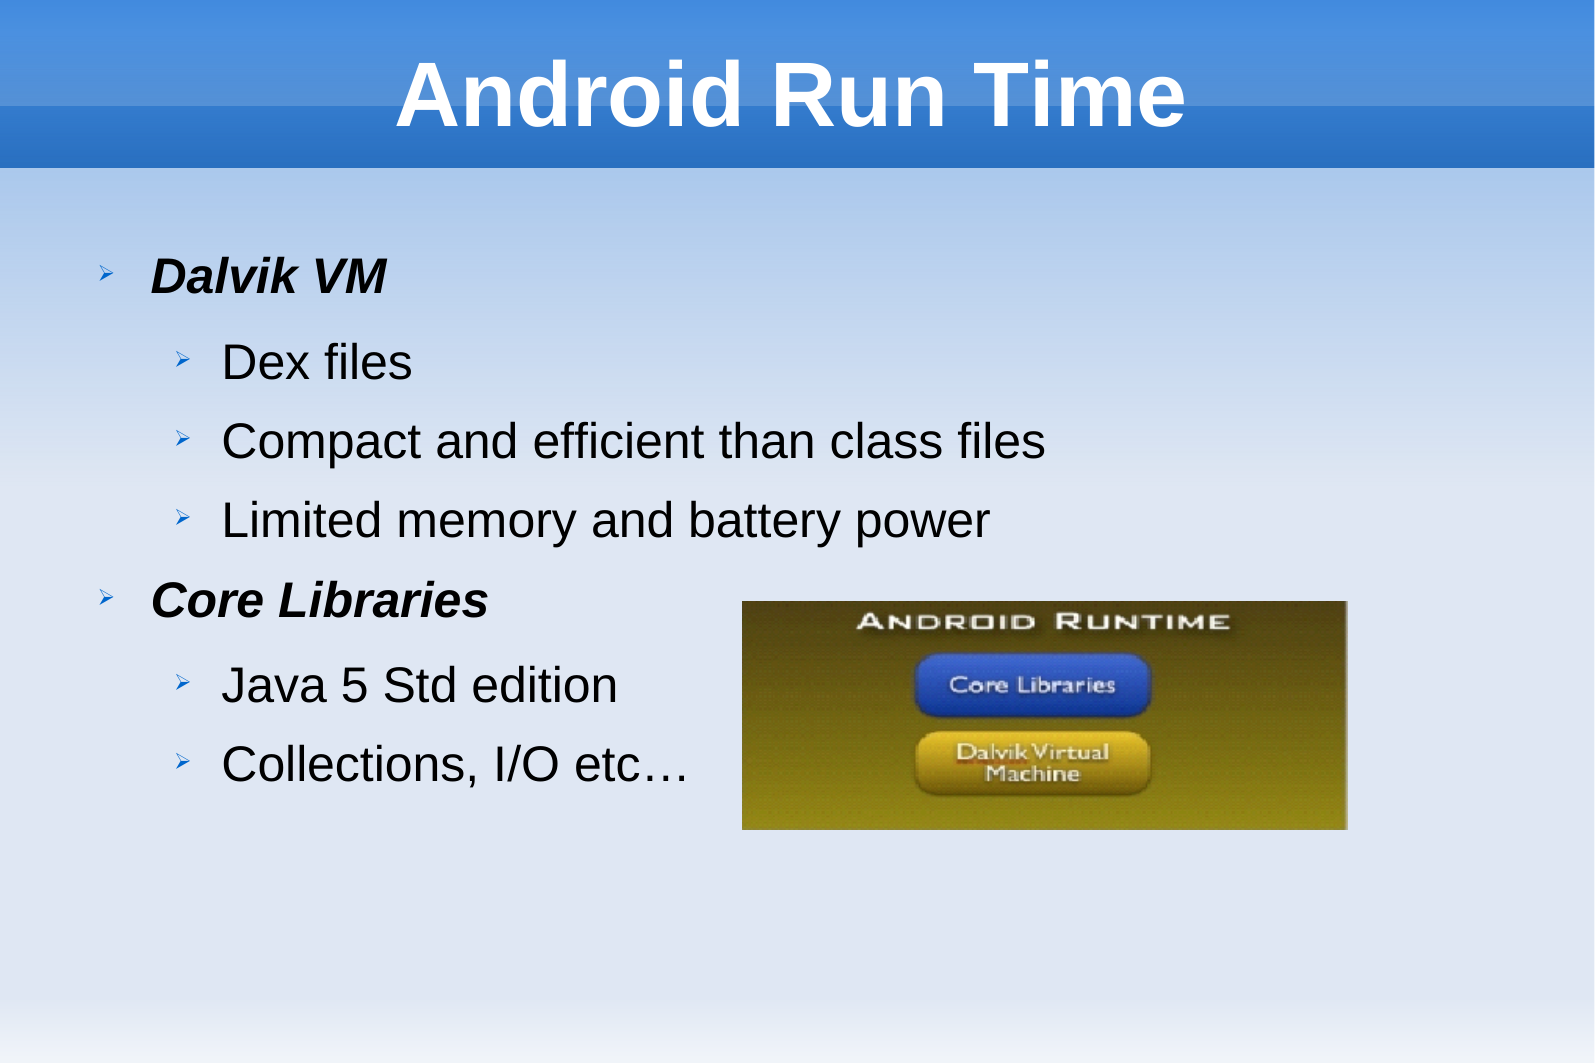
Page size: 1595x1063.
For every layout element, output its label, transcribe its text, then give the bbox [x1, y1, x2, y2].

list Dalvik VM Dex files Compact and efficient than class files Limited memory and battery power Core Libraries Java 5 Std edition Collections, I/O etc… [79, 248, 1515, 936]
chart [742, 601, 1348, 830]
picture [0, 0, 1595, 1063]
title Android Run Time [74, 13, 1510, 177]
